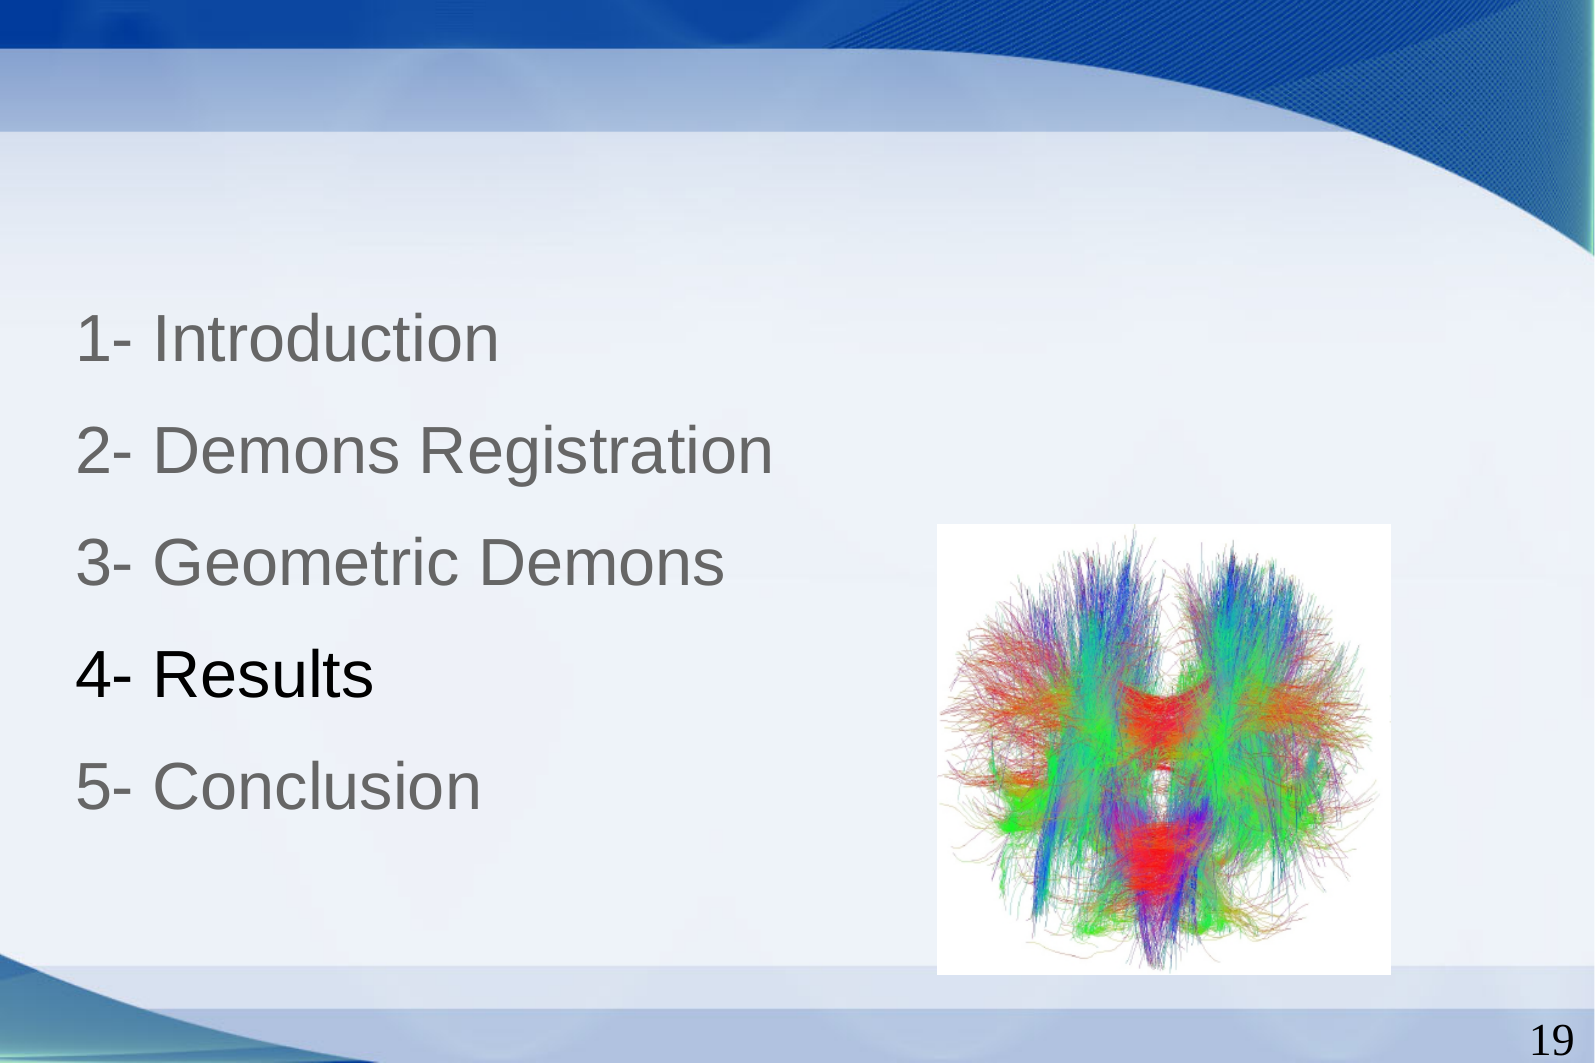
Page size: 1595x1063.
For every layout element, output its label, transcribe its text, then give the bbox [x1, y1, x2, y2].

picture [0, 0, 1595, 1063]
subtitle 1- Introduction 2- Demons Registration 3- Geometric Demons 4- Results 5- Conclusion [75, 150, 1595, 938]
